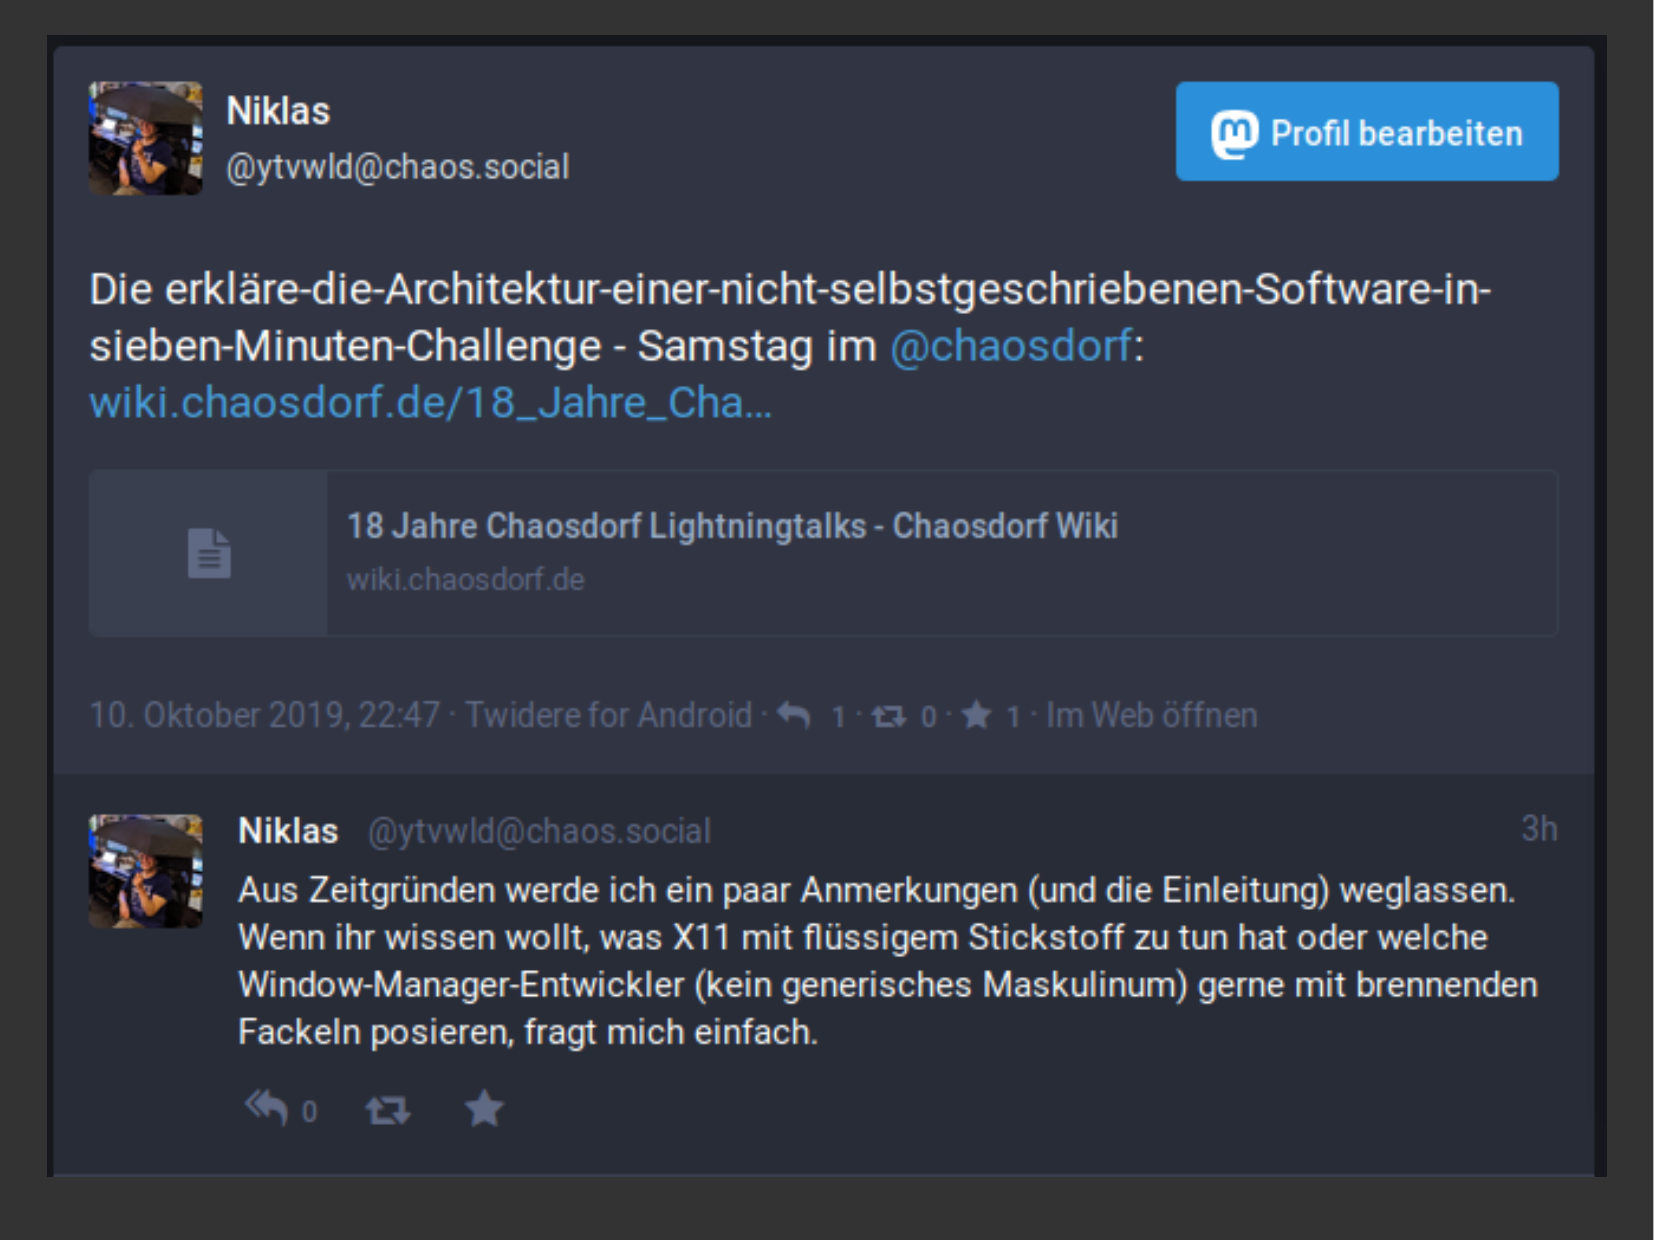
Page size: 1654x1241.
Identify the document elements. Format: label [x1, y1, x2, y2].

picture [47, 35, 1607, 1177]
